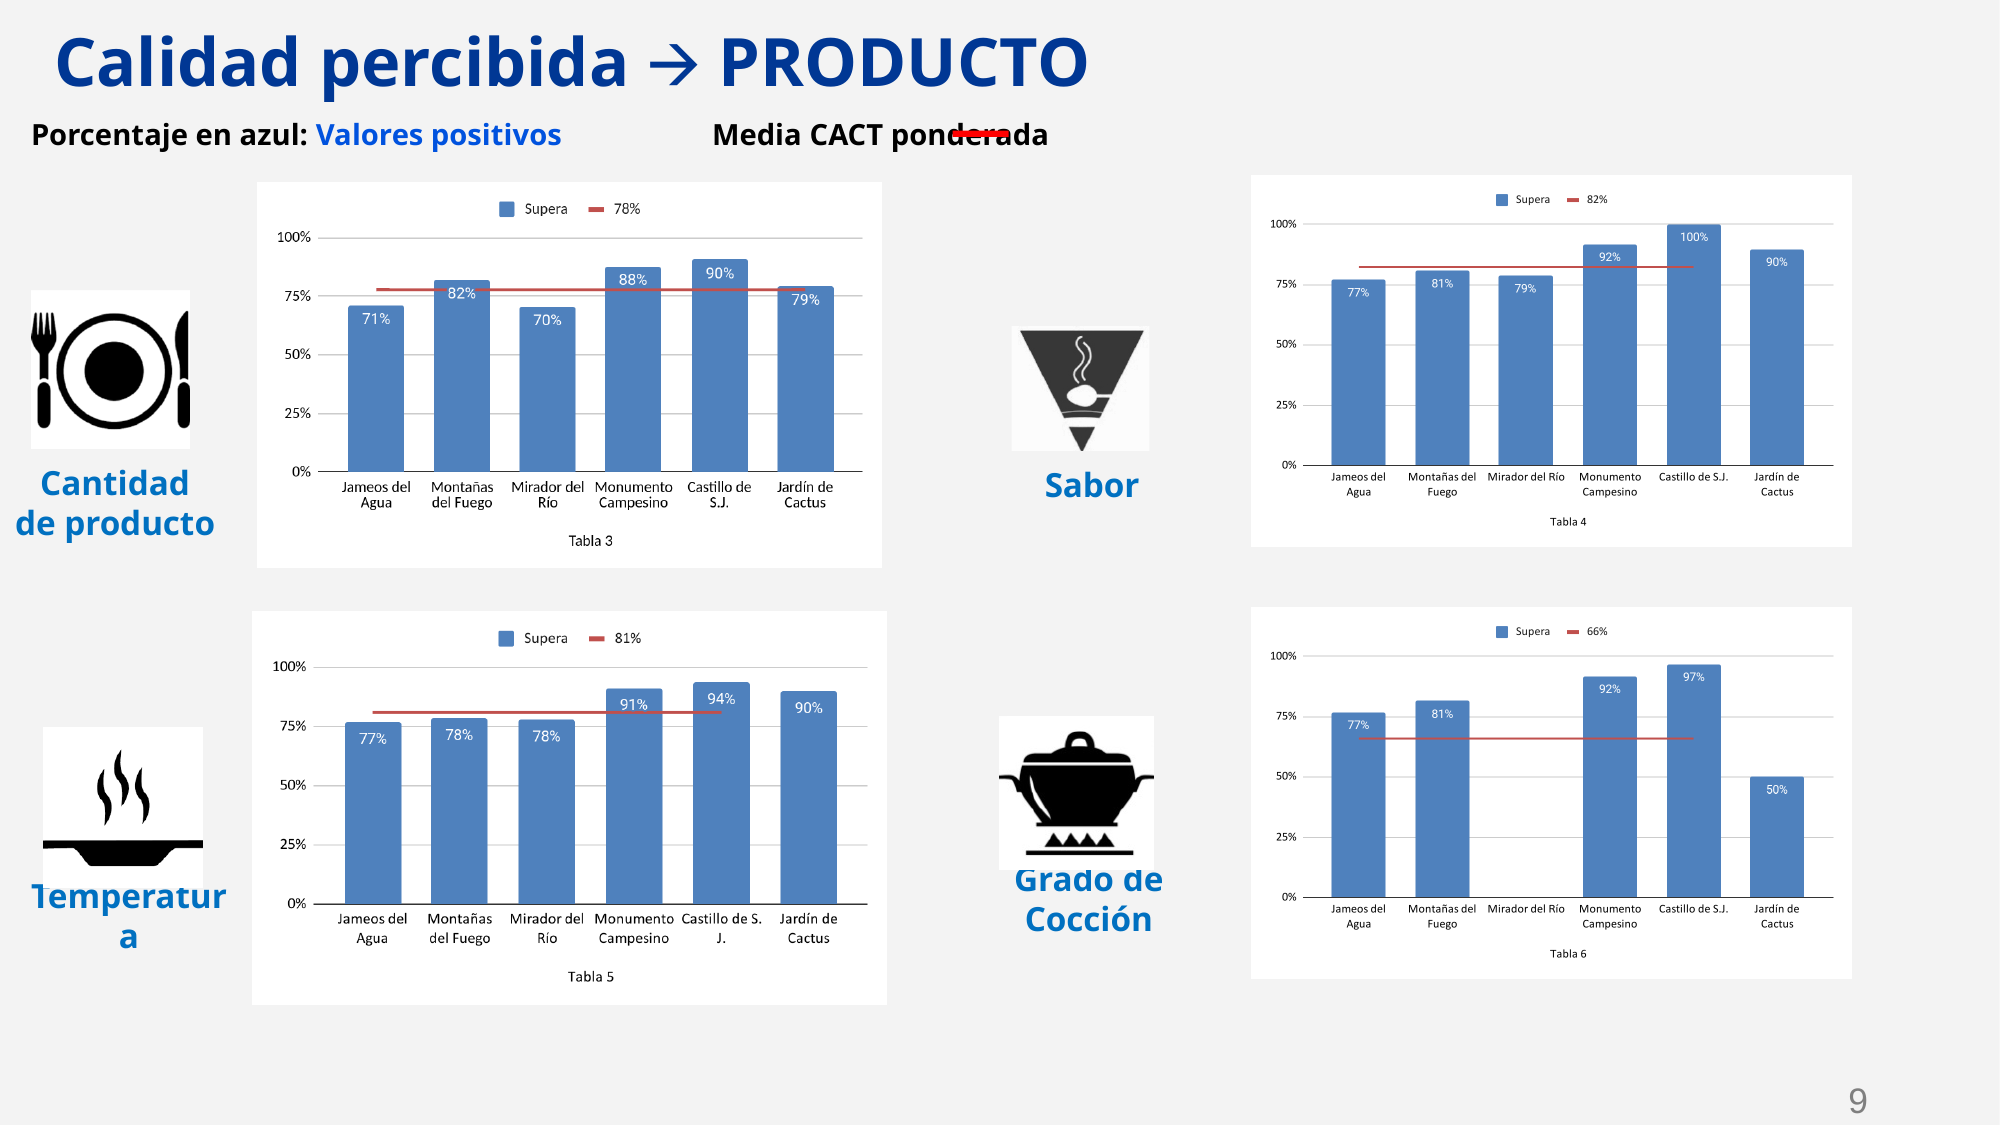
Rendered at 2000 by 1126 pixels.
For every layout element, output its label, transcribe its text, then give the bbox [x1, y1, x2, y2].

picture [1251, 175, 1852, 547]
picture [1011, 326, 1150, 451]
text_box Grado de Cocción [968, 850, 1209, 947]
picture [999, 716, 1154, 870]
picture [1251, 607, 1852, 979]
text_box Temperatura [7, 867, 250, 924]
picture [257, 182, 882, 568]
text_box Calidad percibida 🡪 PRODUCTO [54, 0, 1126, 109]
text_box Porcentaje en azul: Valores positivos Media CACT ponderada [16, 109, 1984, 158]
slide_number 1 [1419, 1069, 1886, 1126]
picture [43, 727, 203, 888]
picture [31, 290, 190, 449]
text_box Cantidad de producto [0, 454, 232, 551]
text_box Sabor [952, 456, 1232, 512]
picture [252, 611, 887, 1005]
